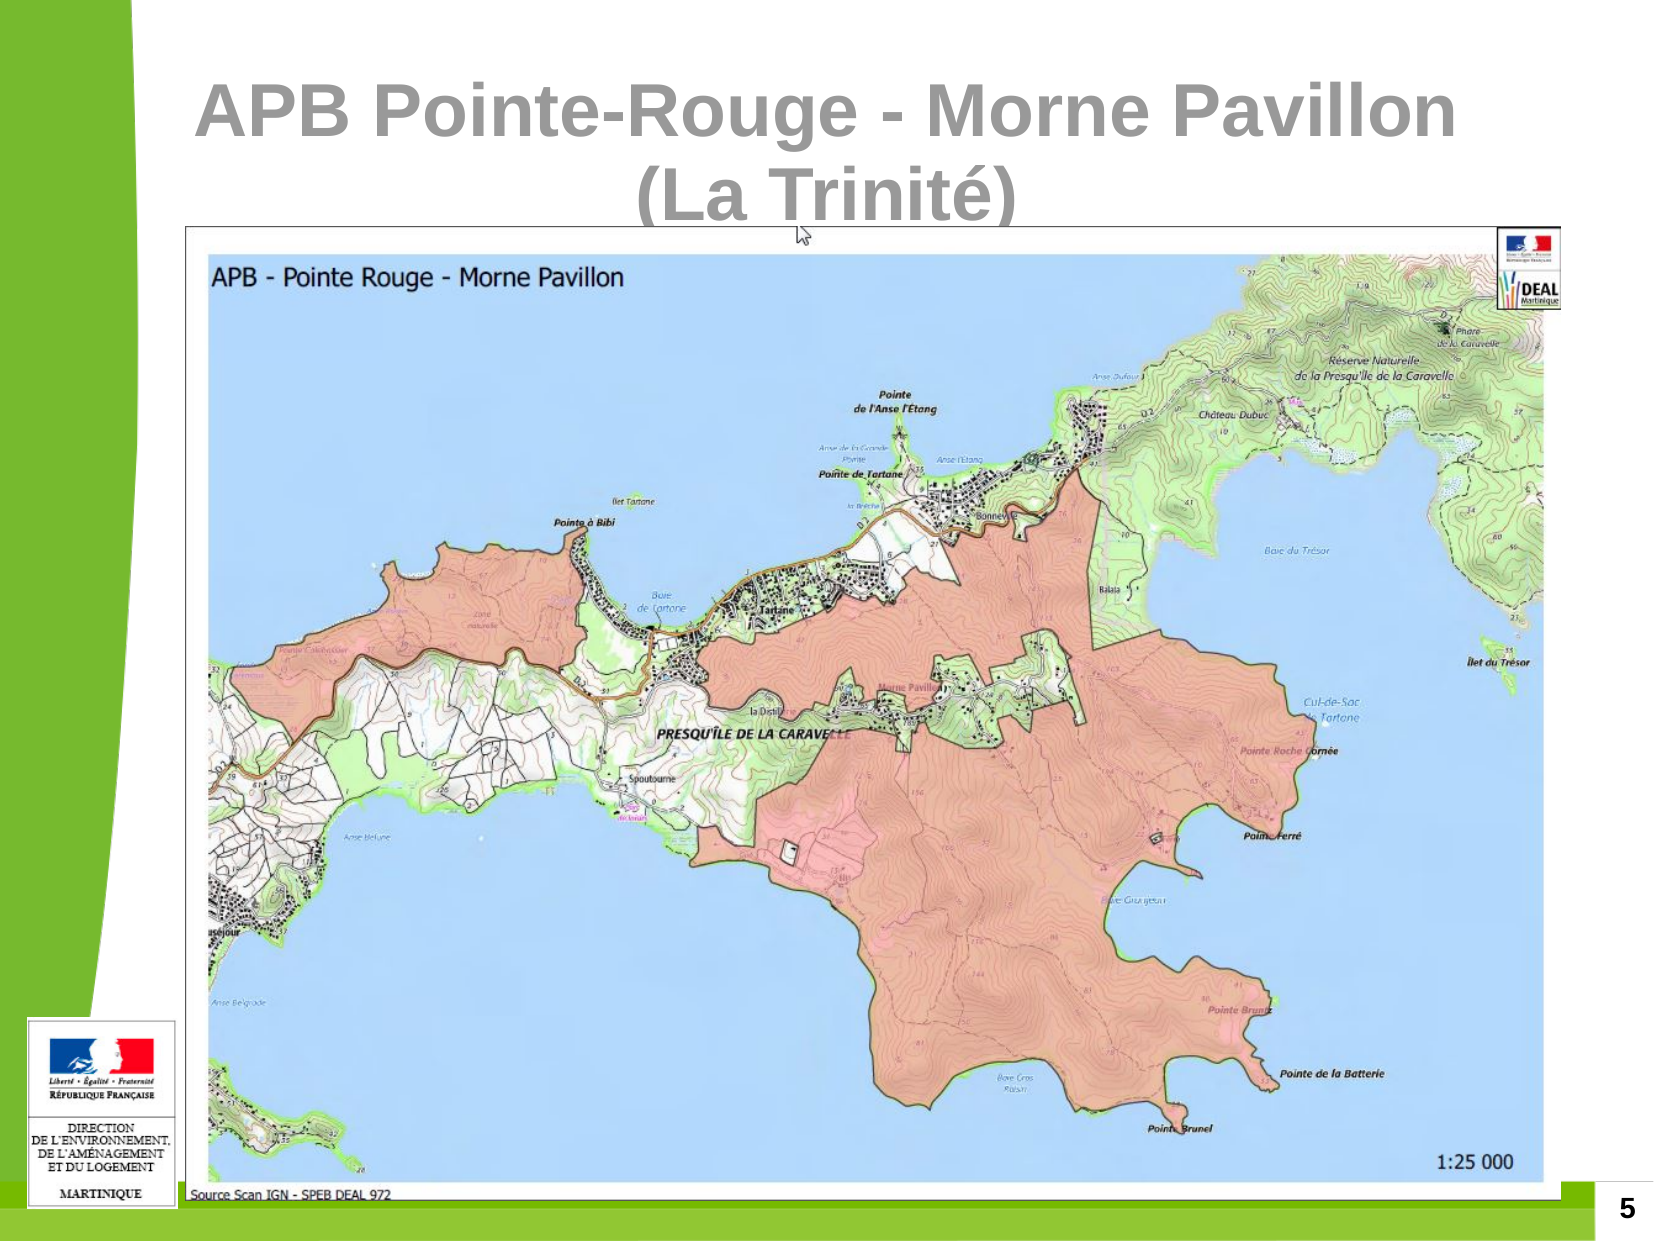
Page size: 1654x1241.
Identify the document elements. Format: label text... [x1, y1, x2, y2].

title APB Pointe-Rouge - Morne Pavillon (La Trinité) [82, 49, 1571, 257]
picture [0, 0, 1654, 1241]
